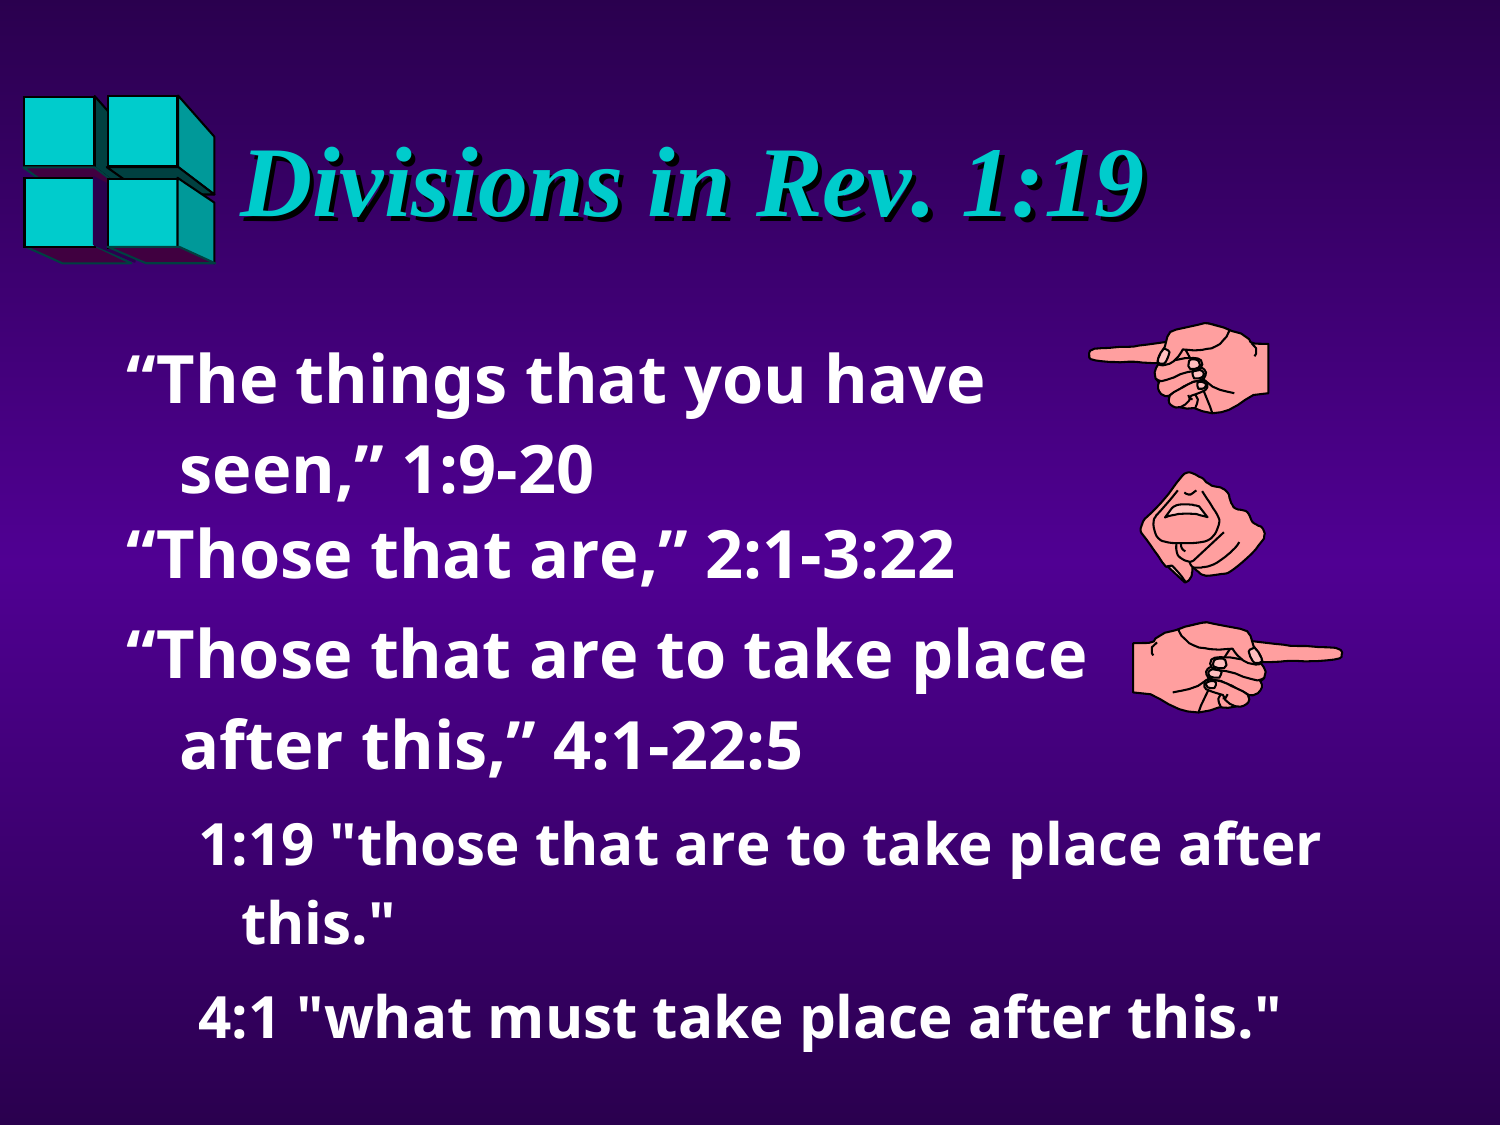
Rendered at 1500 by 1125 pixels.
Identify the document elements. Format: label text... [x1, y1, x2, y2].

text_box “Those that are to take place after this,” 4:1-22:5 1:19 "those that are to take place after this." 4:1 "what must take place after this." [112, 600, 1500, 1001]
text_box “Those that are,” 2:1-3:22 [112, 499, 1137, 600]
text_box [1140, 472, 1265, 583]
text_box [1137, 323, 1269, 414]
title Divisions in Rev. 1:19 [224, 78, 1388, 288]
text_box “The things that you have seen,” 1:9-20 [112, 324, 1137, 488]
